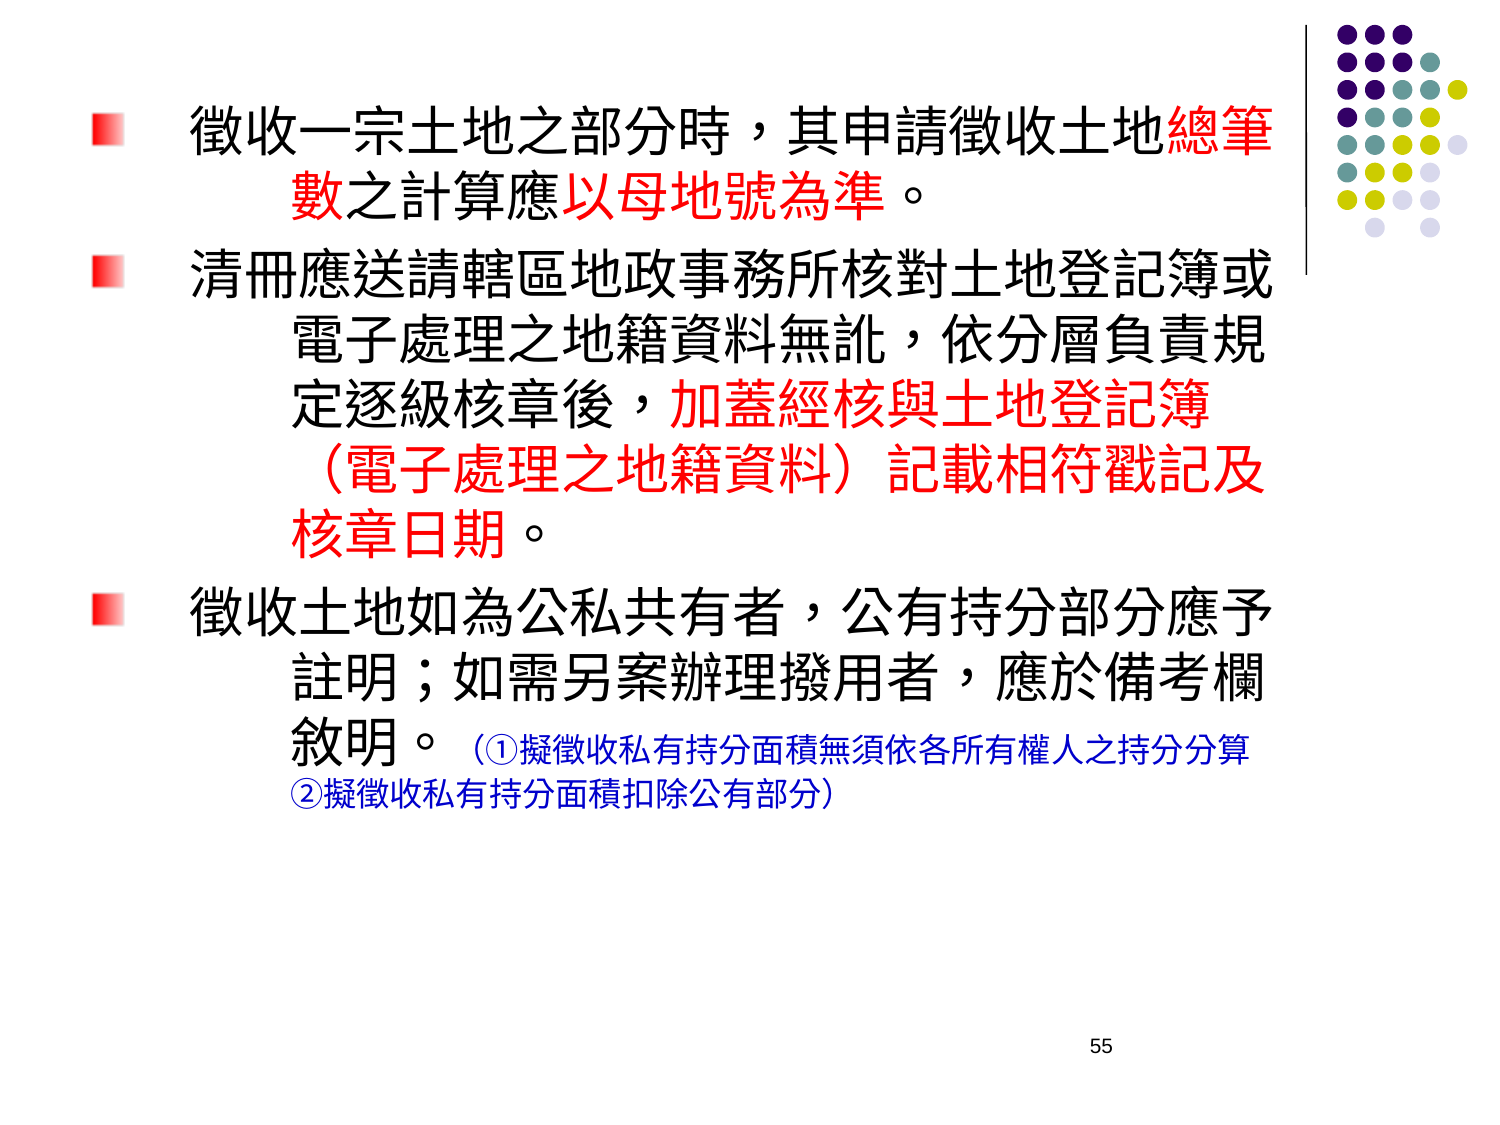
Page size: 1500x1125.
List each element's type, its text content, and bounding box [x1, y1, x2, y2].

list 徵收一宗土地之部分時，其申請徵收土地總筆數之計算應以母地號為準。 清冊應送請轄區地政事務所核對土地登記簿或電子處理之地籍資料無訛，依分層負責規定逐級核章後，加蓋經核與土地登記簿（電子處理之地籍資料）記載相符戳記及核章日期。 徵收土地如為公私共有者，公有持分部分應予註明；如需另案辦理撥用者，應於備考欄敘明。（①擬徵收私有持分面積無須依各所有權人之持分分算②擬徵收私有持分面積扣除公有部分） [75, 90, 1294, 1071]
text_box [1074, 1025, 1426, 1101]
